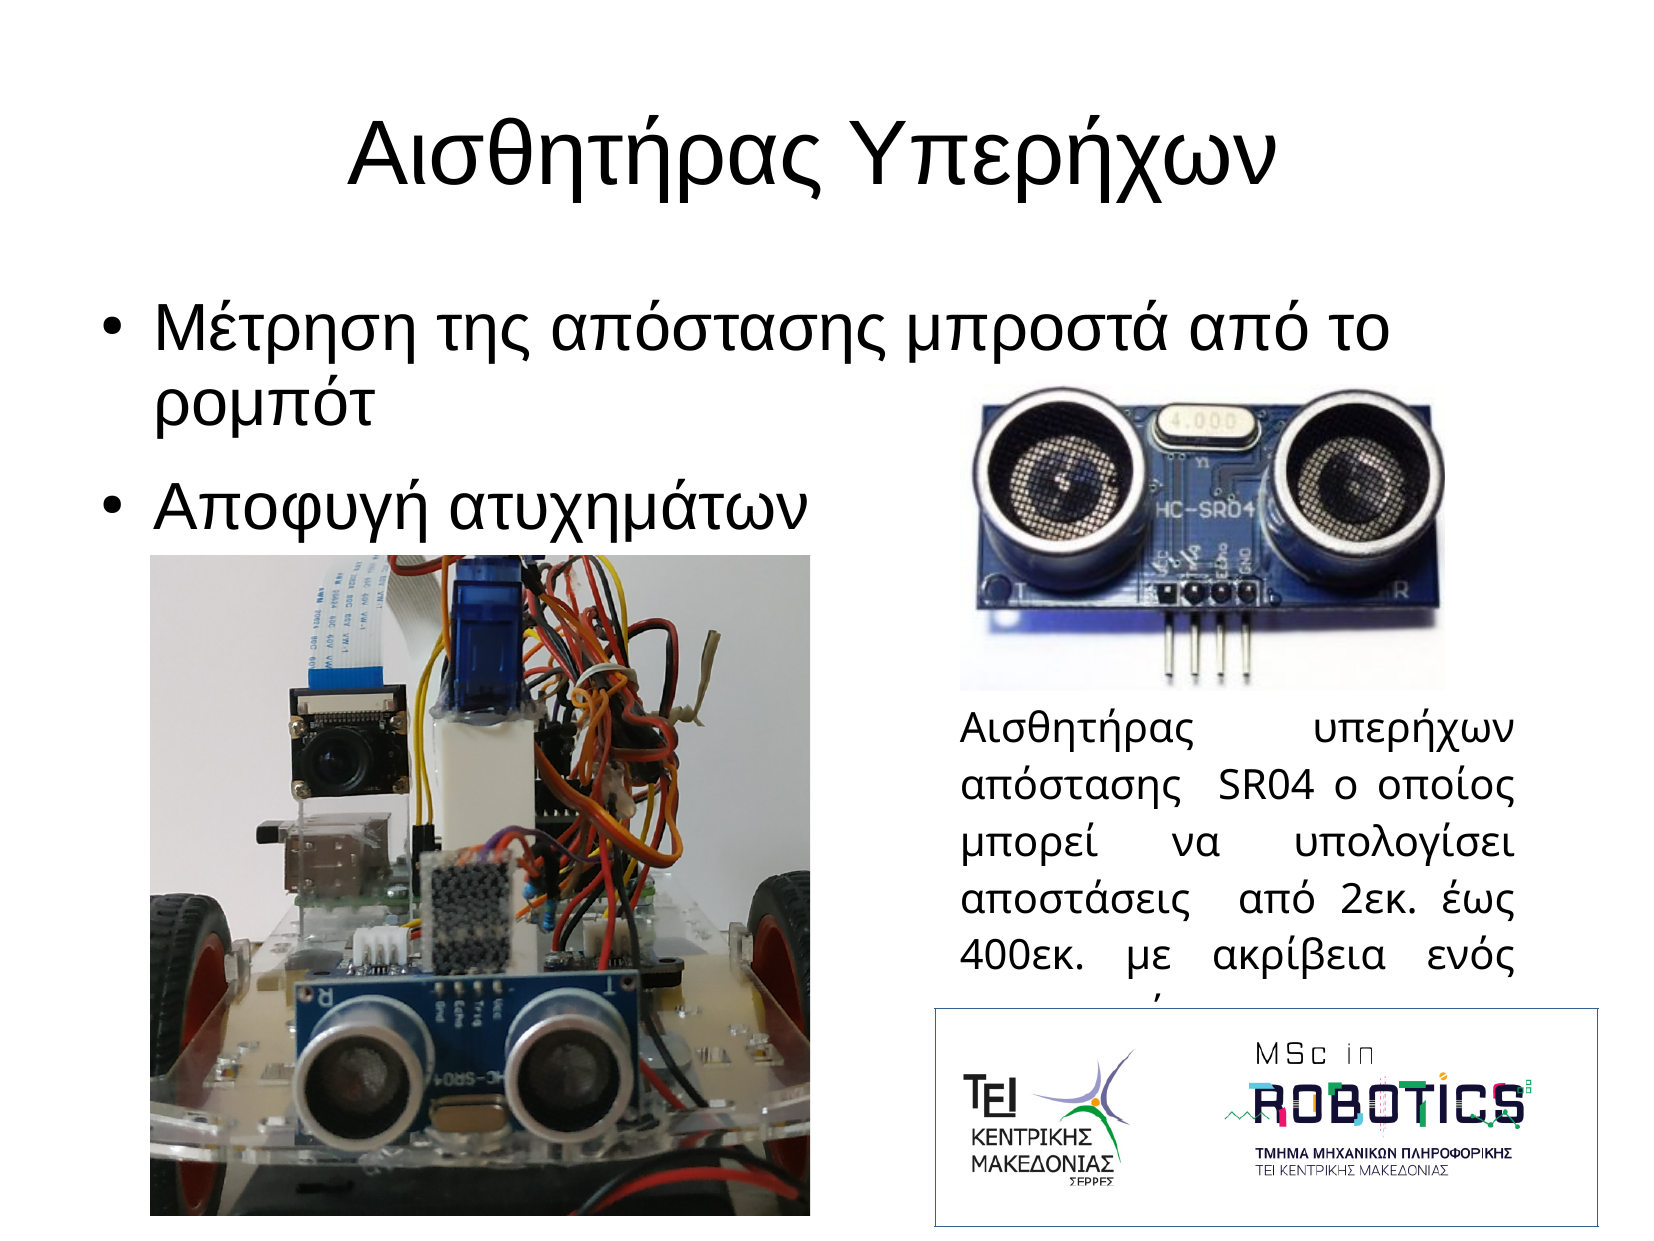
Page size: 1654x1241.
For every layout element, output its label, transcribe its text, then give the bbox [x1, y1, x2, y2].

picture [930, 1003, 1603, 1231]
title Αισθητήρας Υπερήχων [82, 49, 1571, 257]
list Μέτρηση της απόστασης μπροστά από το ρομπότ Αποφυγή ατυχημάτων [82, 290, 1571, 1010]
picture [150, 555, 811, 1216]
text_box Aισθητήρας υπερήχων απόστασης SR04 ο οποίος μπορεί να υπολογίσει αποστάσεις από 2εκ. έως 400εκ. με ακρίβεια ενός εκατοστού. [945, 690, 1531, 991]
picture [960, 375, 1445, 690]
